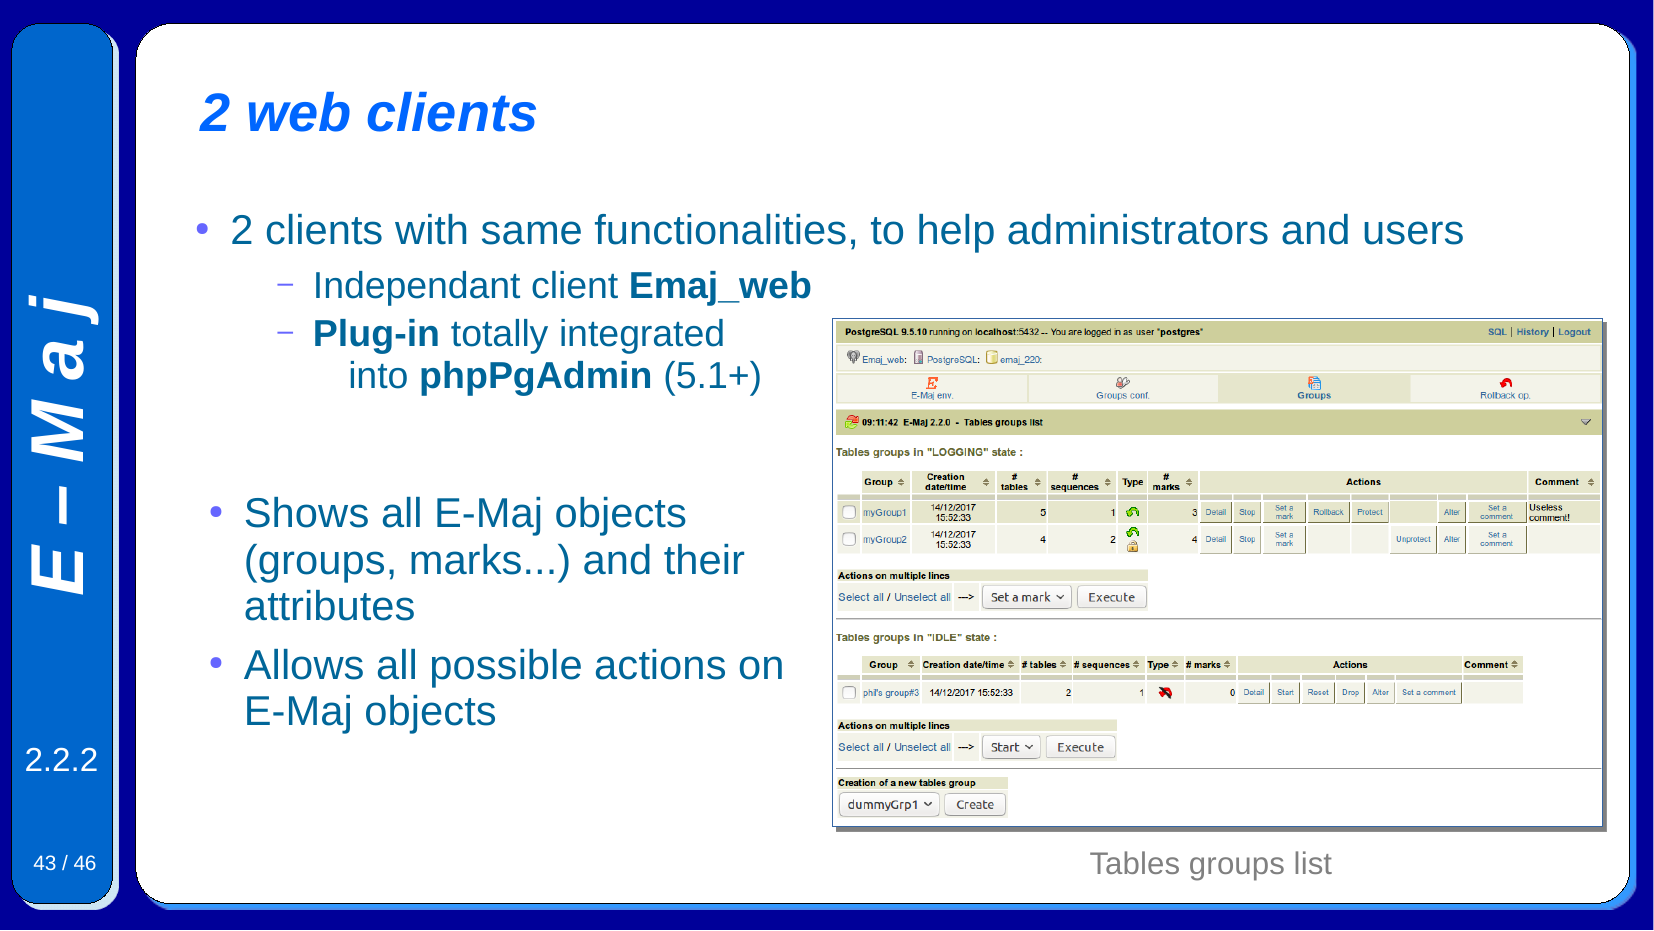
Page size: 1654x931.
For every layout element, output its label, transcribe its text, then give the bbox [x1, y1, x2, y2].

text_box Tables groups list [1074, 838, 1413, 889]
title 2 web clients [200, 34, 1575, 191]
list 2 clients with same functionalities, to help administrators and users Independant client Emaj_web Plug-in totally integrated into phpPgAdmin (5.1+) [177, 206, 1595, 444]
list Shows all E-Maj objects (groups, marks...) and their attributes Allows all possible actions on E-Maj objects [190, 490, 832, 786]
picture [832, 318, 1603, 827]
